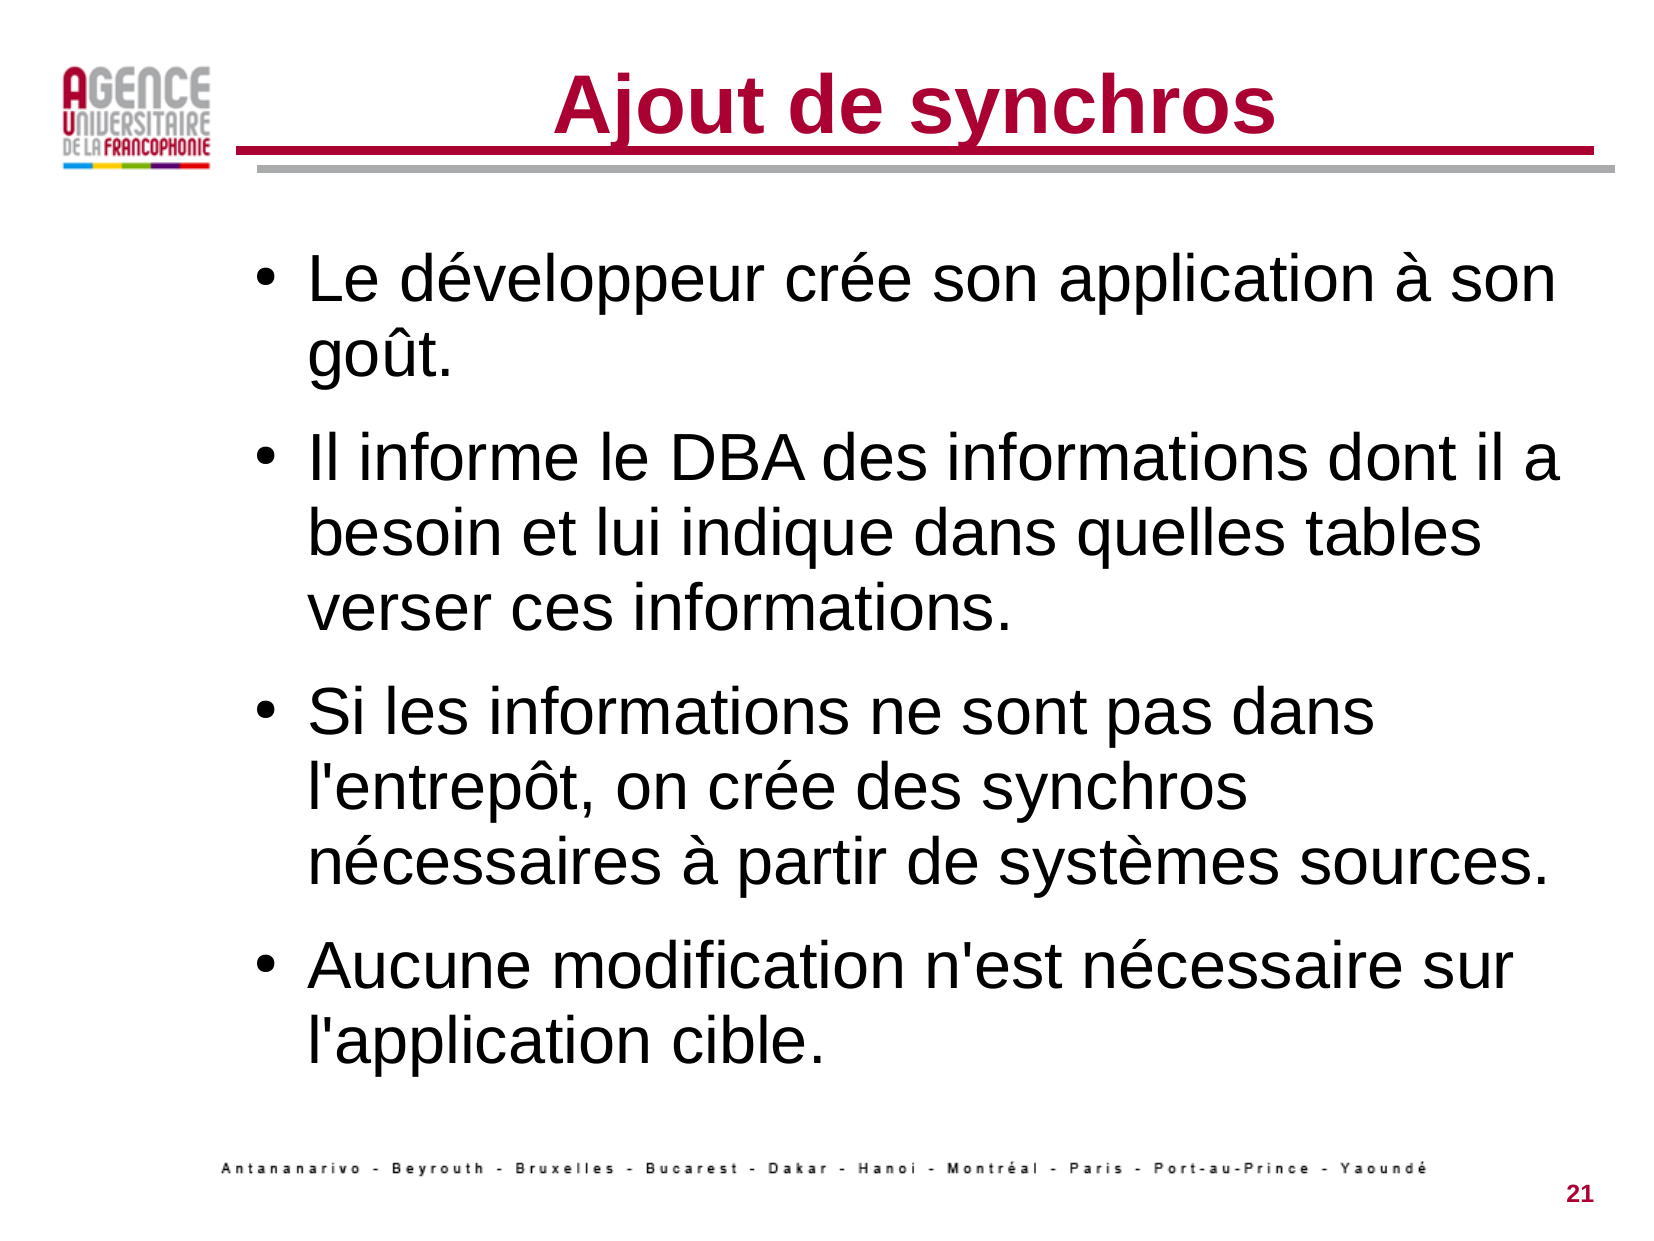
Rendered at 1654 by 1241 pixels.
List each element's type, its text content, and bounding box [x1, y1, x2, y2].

picture [29, 29, 1625, 1241]
list Le développeur crée son application à son goût. Il informe le DBA des informations dont il a besoin et lui indique dans quelles tables verser ces informations. Si les informations ne sont pas dans l'entrepôt, on crée des synchros nécessaires à partir de systèmes sources. Aucune modification n'est nécessaire sur l'application cible. [236, 241, 1595, 1135]
title Ajout de synchros [236, 58, 1595, 152]
